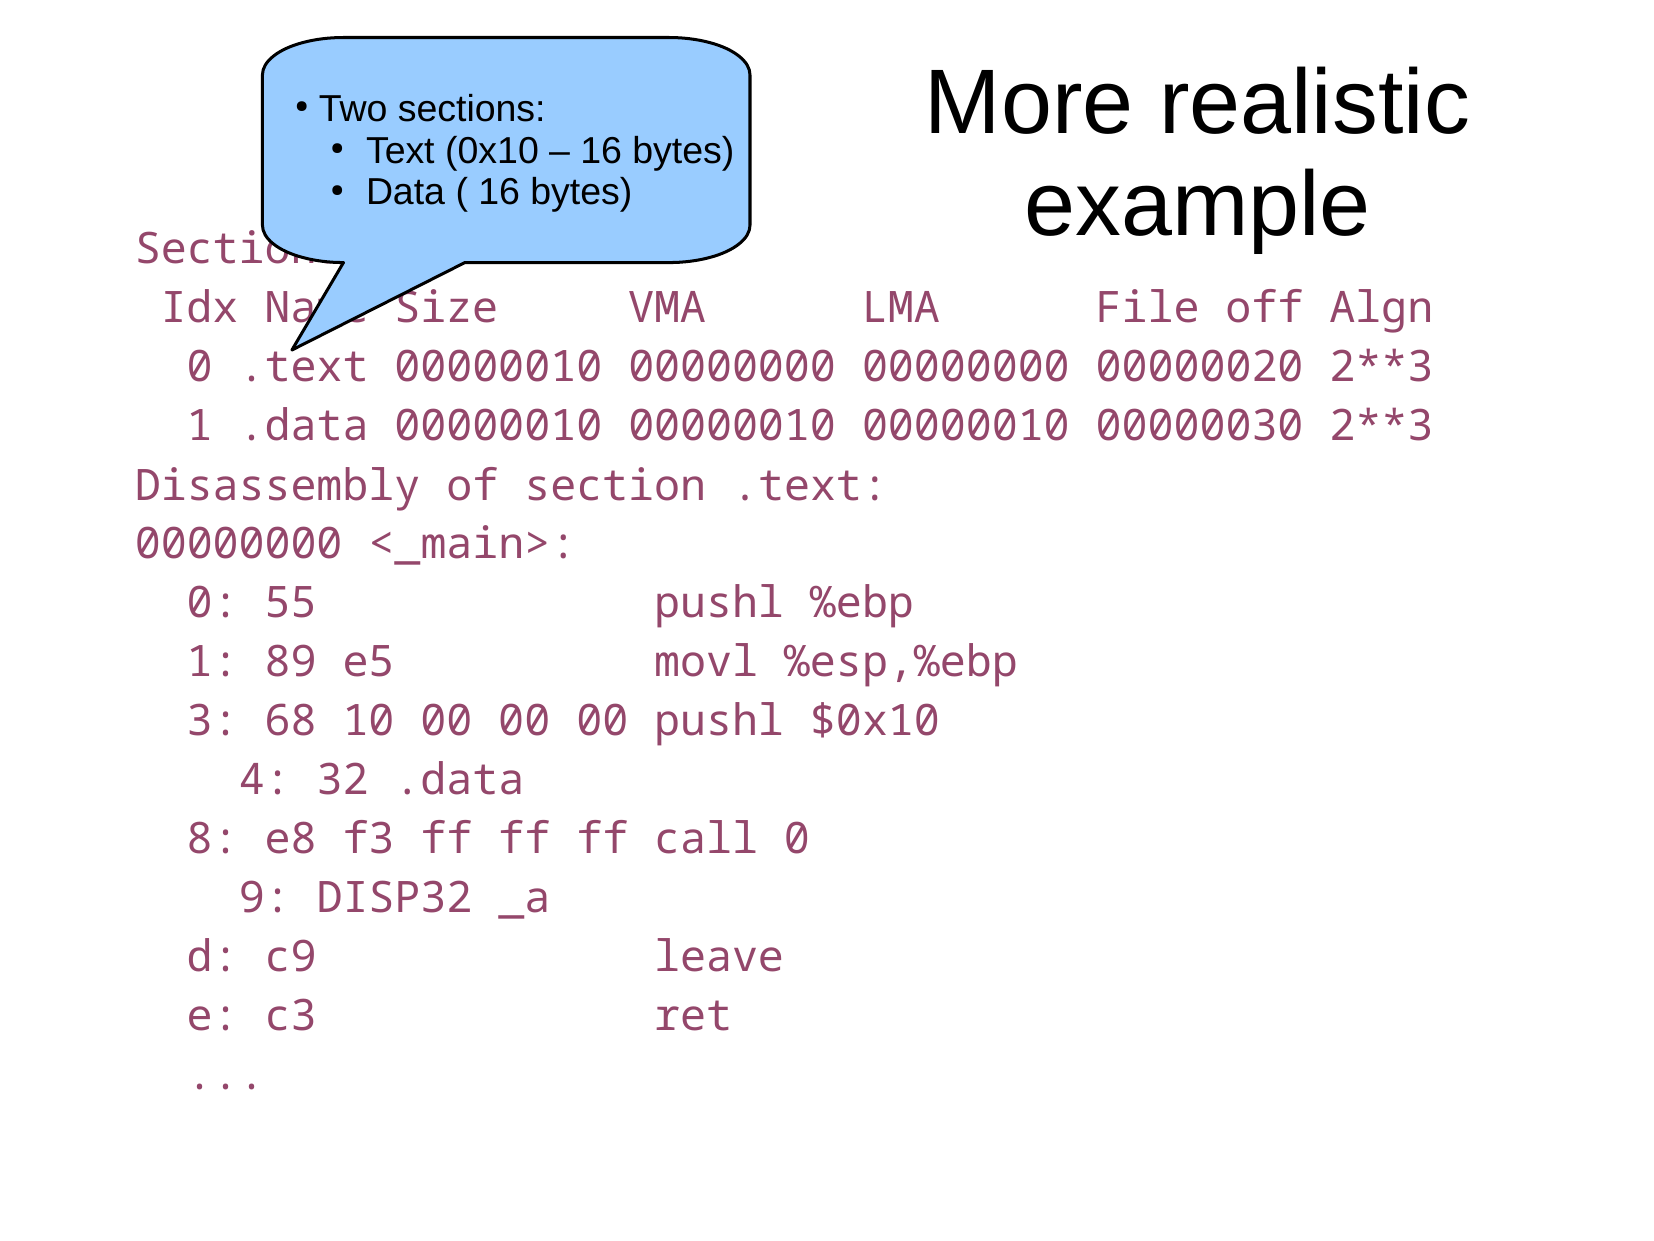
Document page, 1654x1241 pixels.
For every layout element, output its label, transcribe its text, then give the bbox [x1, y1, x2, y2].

title More realistic example [825, 49, 1571, 150]
list Sections: Idx Name Size VMA LMA File off Algn 0 .text 00000010 00000000 00000000 00000020 2**3 1 .data 00000010 00000010 00000010 00000030 2**3 Disassembly of section .text: 00000000 <_main>: 0: 55 pushl %ebp 1: 89 e5 movl %esp,%ebp 3: 68 10 00 00 00 pushl $0x10 4: 32 .data 8: e8 f3 ff ff ff call 0 9: DISP32 _a d: c9 leave e: c3 ret ... [82, 150, 1571, 1126]
text_box Two sections: Text (0x10 – 16 bytes) Data ( 16 bytes) [262, 37, 751, 351]
